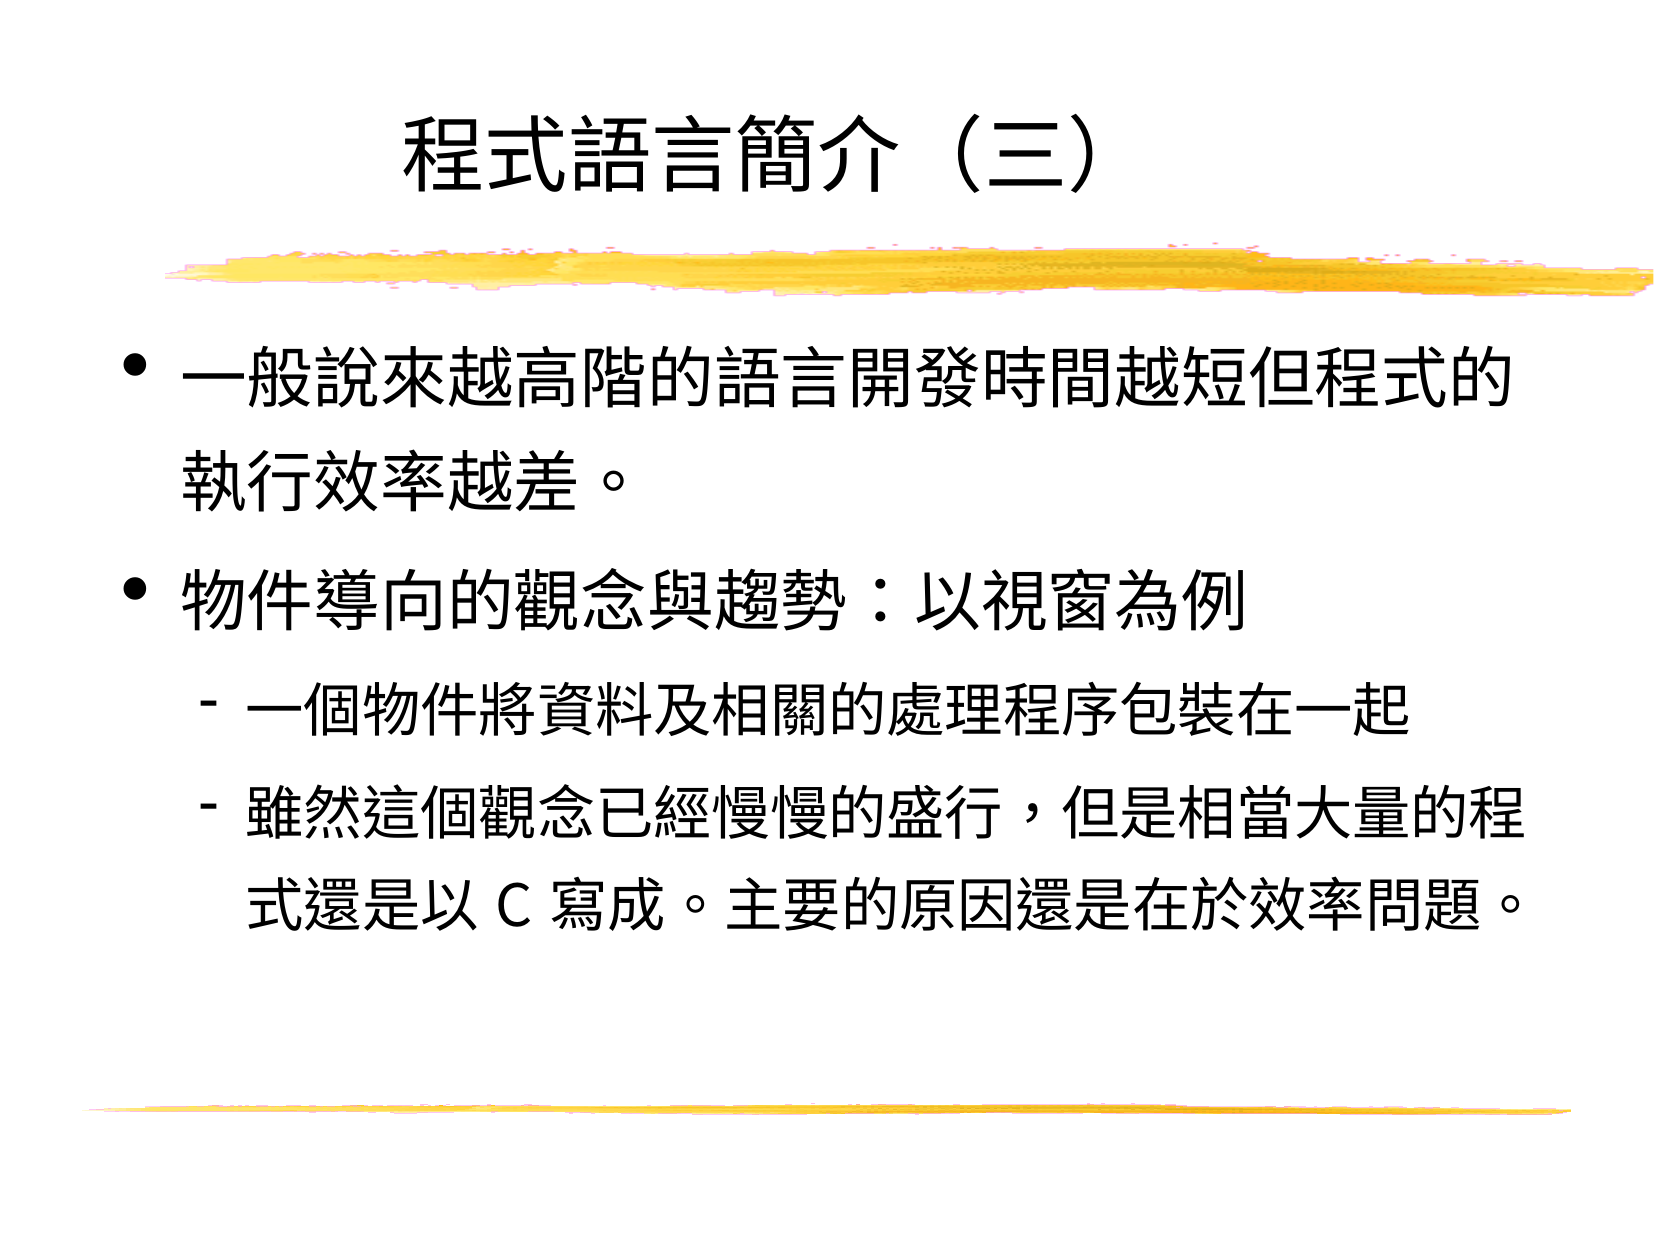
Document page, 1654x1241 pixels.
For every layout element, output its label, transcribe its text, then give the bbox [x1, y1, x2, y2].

list 一般說來越高階的語言開發時間越短但程式的執行效率越差。 物件導向的觀念與趨勢：以視窗為例 一個物件將資料及相關的處理程序包裝在一起 雖然這個觀念已經慢慢的盛行，但是相當大量的程式還是以C寫成。主要的原因還是在於效率問題。 [124, 316, 1530, 1061]
picture [165, 237, 1654, 308]
picture [82, 1102, 1571, 1117]
title 程式語言簡介（三） [73, 39, 1479, 249]
